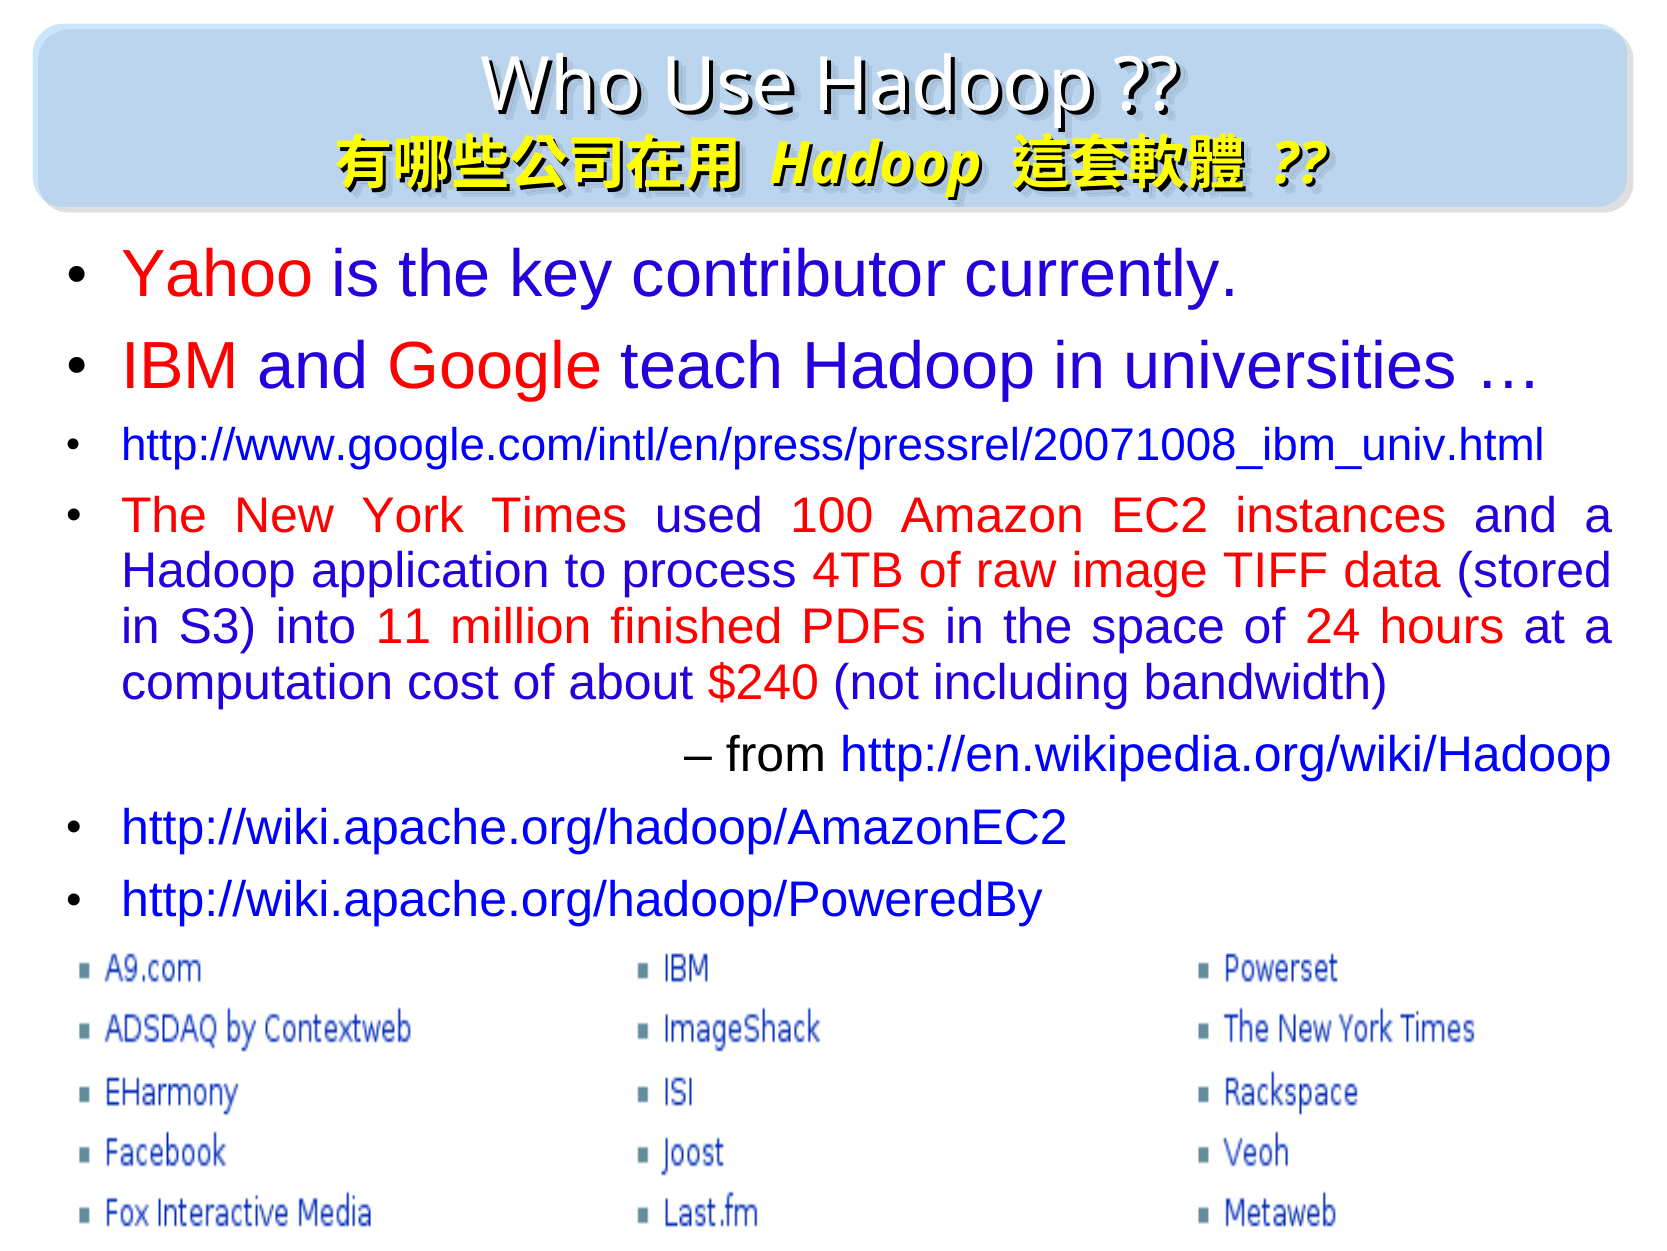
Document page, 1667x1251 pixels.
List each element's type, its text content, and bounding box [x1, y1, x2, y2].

picture [66, 940, 1607, 1245]
list Yahoo is the key contributor currently. IBM and Google teach Hadoop in universities … http://www.google.com/intl/en/press/pressrel/20071008_ibm_univ.html The New York Times used 100 Amazon EC2 instances and a Hadoop application to process 4TB of raw image TIFF data (stored in S3) into 11 million finished PDFs in the space of 24 hours at a computation cost of about $240 (not including bandwidth) – from http://en.wikipedia.org/wiki/Hadoop http://wiki.apache.org/hadoop/AmazonEC2 http://wiki.apache.org/hadoop/PoweredBy [64, 236, 1613, 933]
text_box Who Use Hadoop ?? 有哪些公司在用 Hadoop 這套軟體 ?? [32, 23, 1628, 207]
